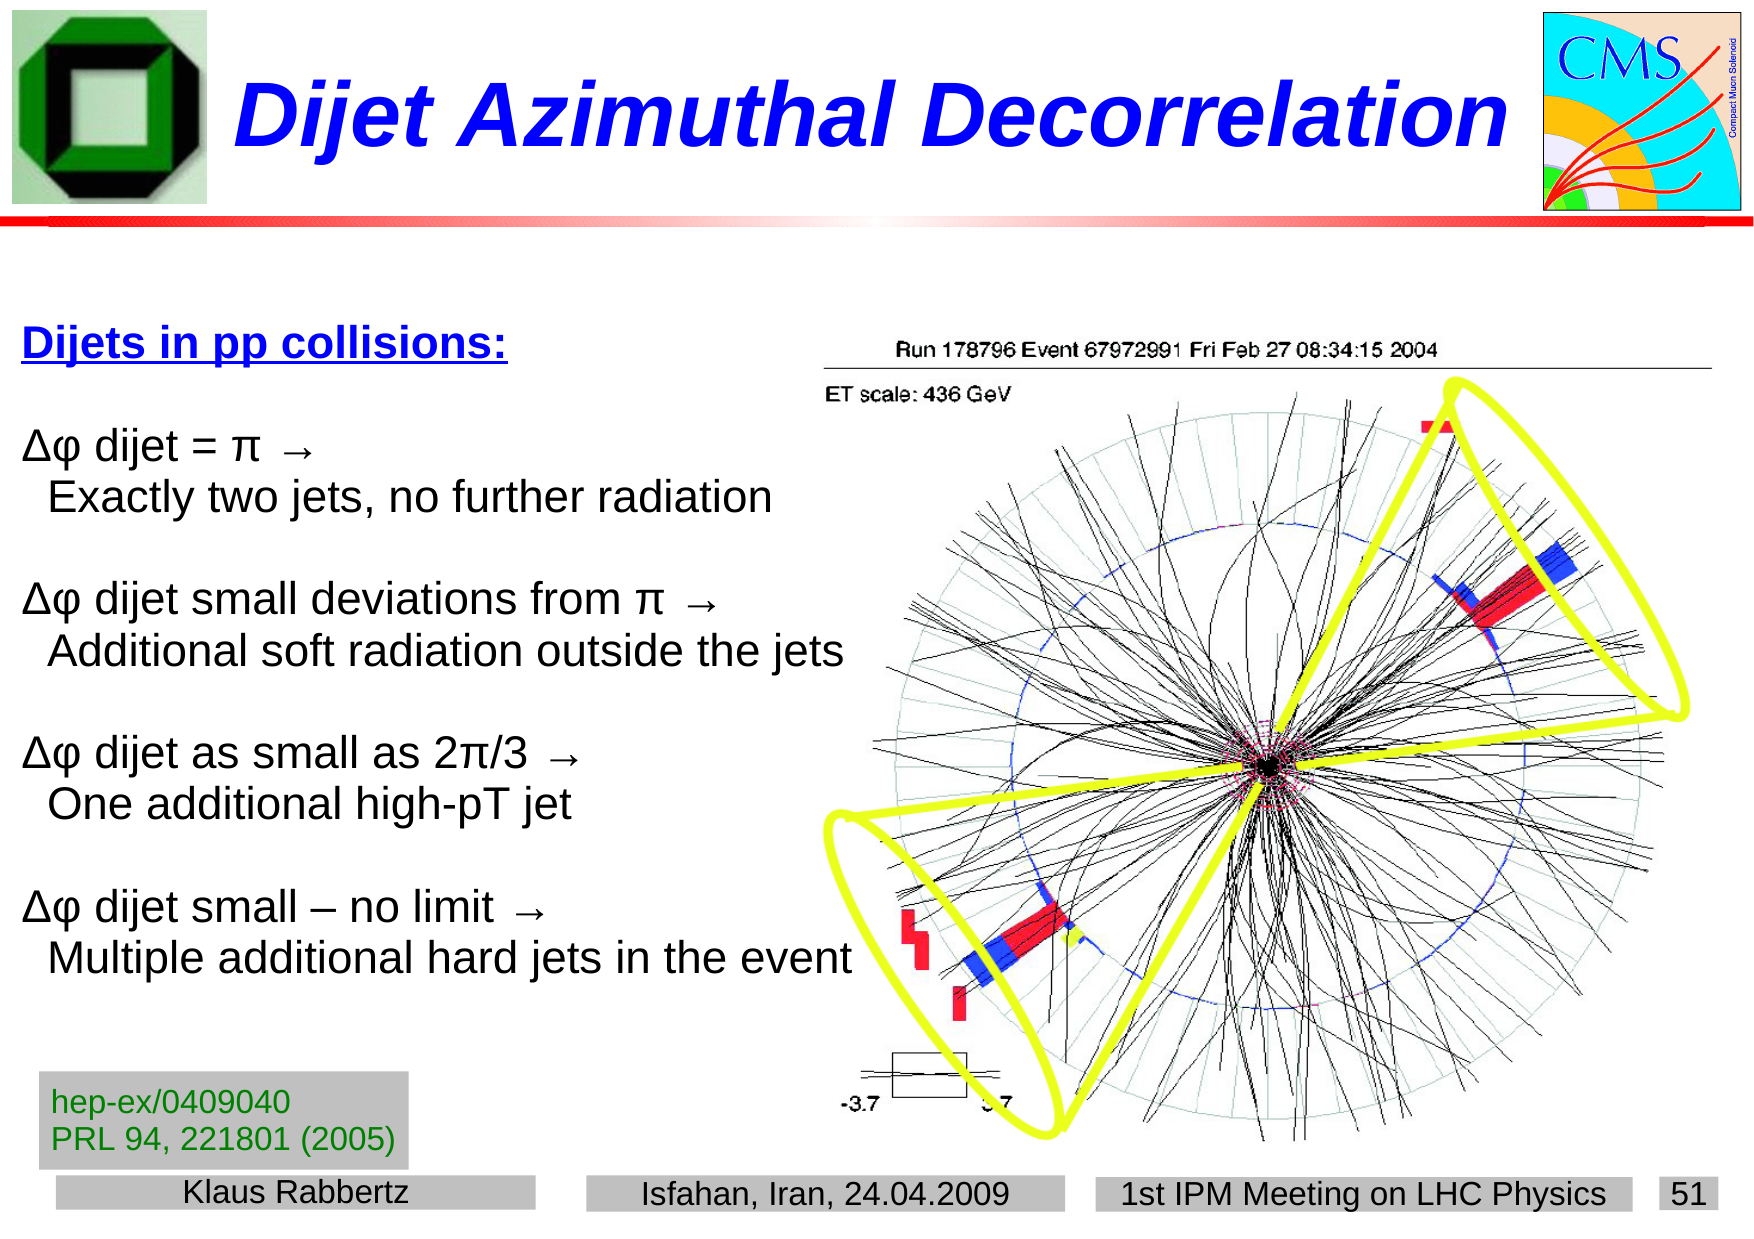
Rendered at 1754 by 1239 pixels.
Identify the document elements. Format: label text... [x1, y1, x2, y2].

text_box hep-ex/0409040 PRL 94, 221801 (2005) [39, 1071, 409, 1170]
title Dijet Azimuthal Decorrelation [220, 27, 1525, 202]
text_box Dijets in pp collisions: Δφ dijet = π → Exactly two jets, no further radiation Δφ dijet small deviations from π → Additional soft radiation outside the jets Δφ dijet as small as 2π/3 → One additional high-pT jet Δφ dijet small – no limit → Multiple additional hard jets in the event [9, 305, 894, 1137]
picture [800, 331, 1724, 1164]
picture [1542, 11, 1742, 211]
picture [12, 10, 207, 204]
